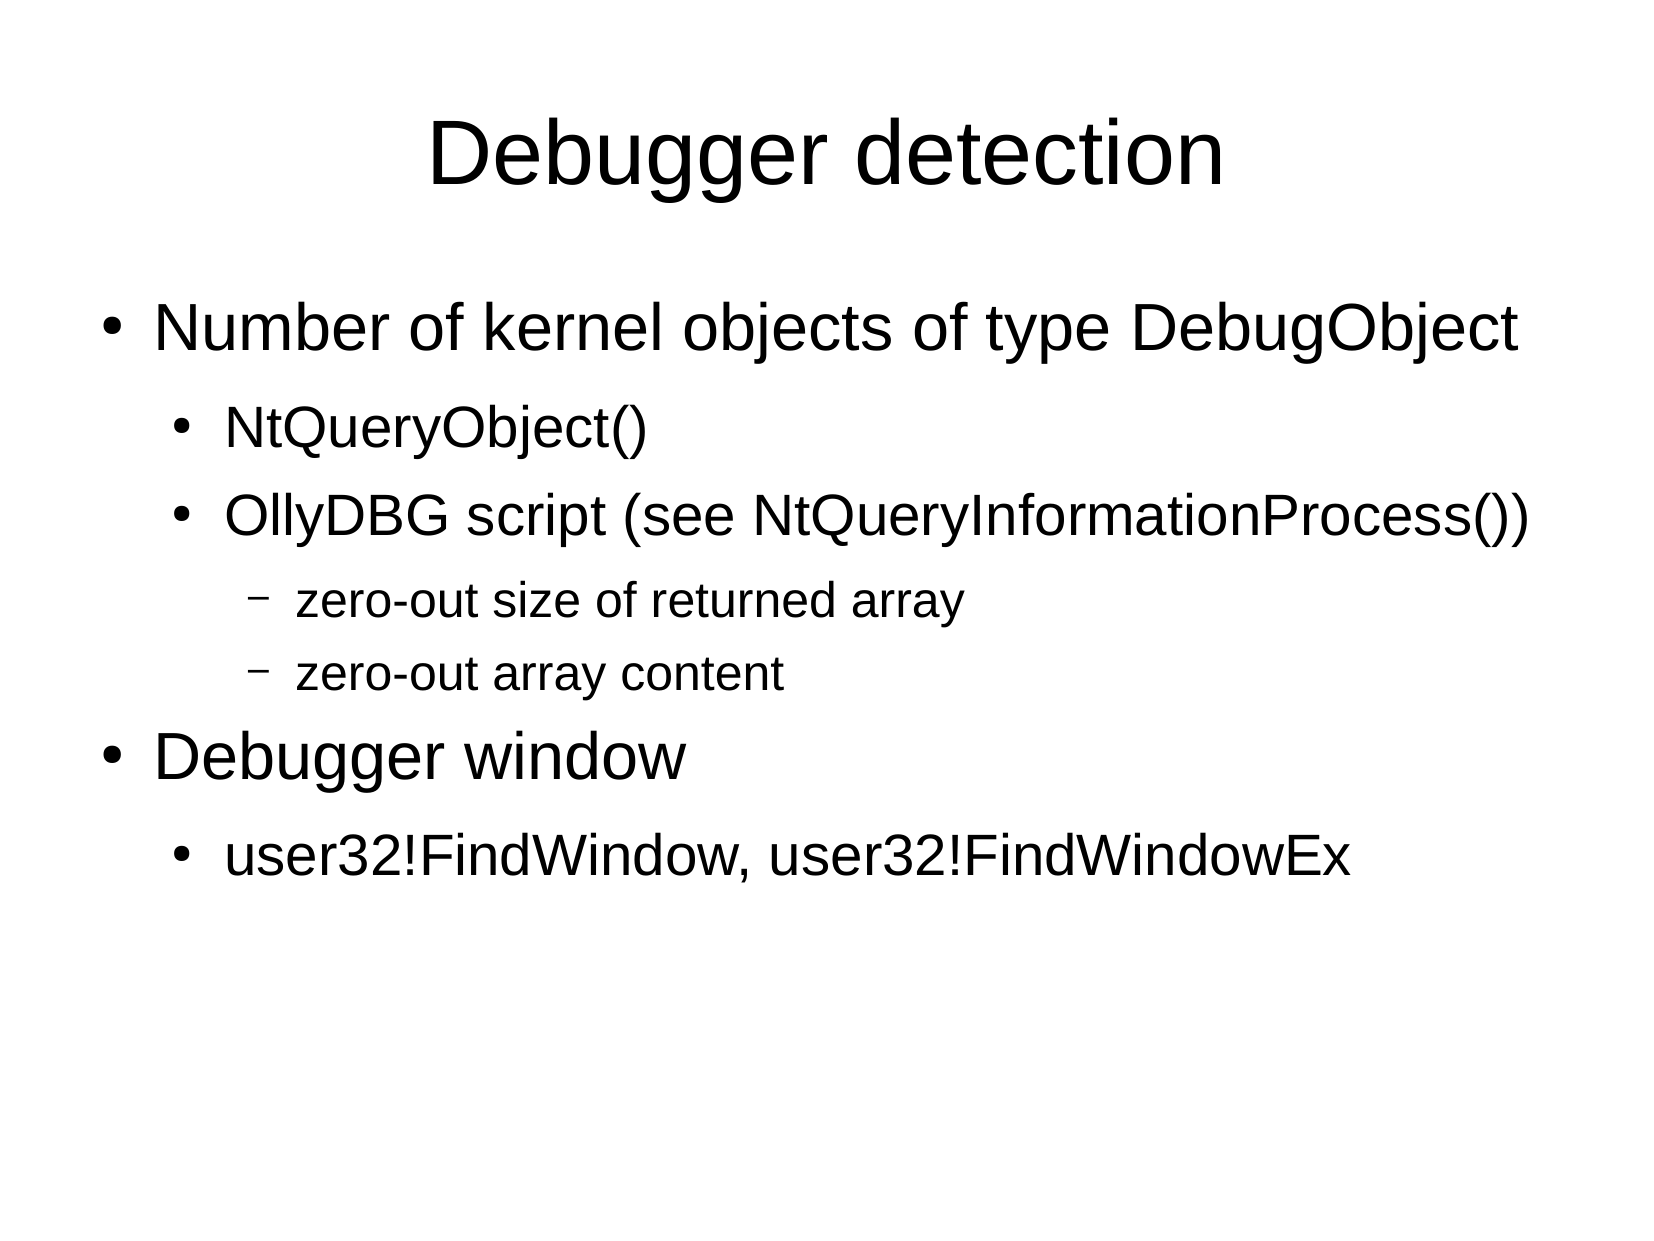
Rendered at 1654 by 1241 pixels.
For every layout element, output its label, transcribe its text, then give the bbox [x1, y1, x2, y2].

title Debugger detection [82, 49, 1571, 257]
list Number of kernel objects of type DebugObject NtQueryObject() OllyDBG script (see NtQueryInformationProcess()) zero-out size of returned array zero-out array content Debugger window user32!FindWindow, user32!FindWindowEx [82, 290, 1571, 1109]
